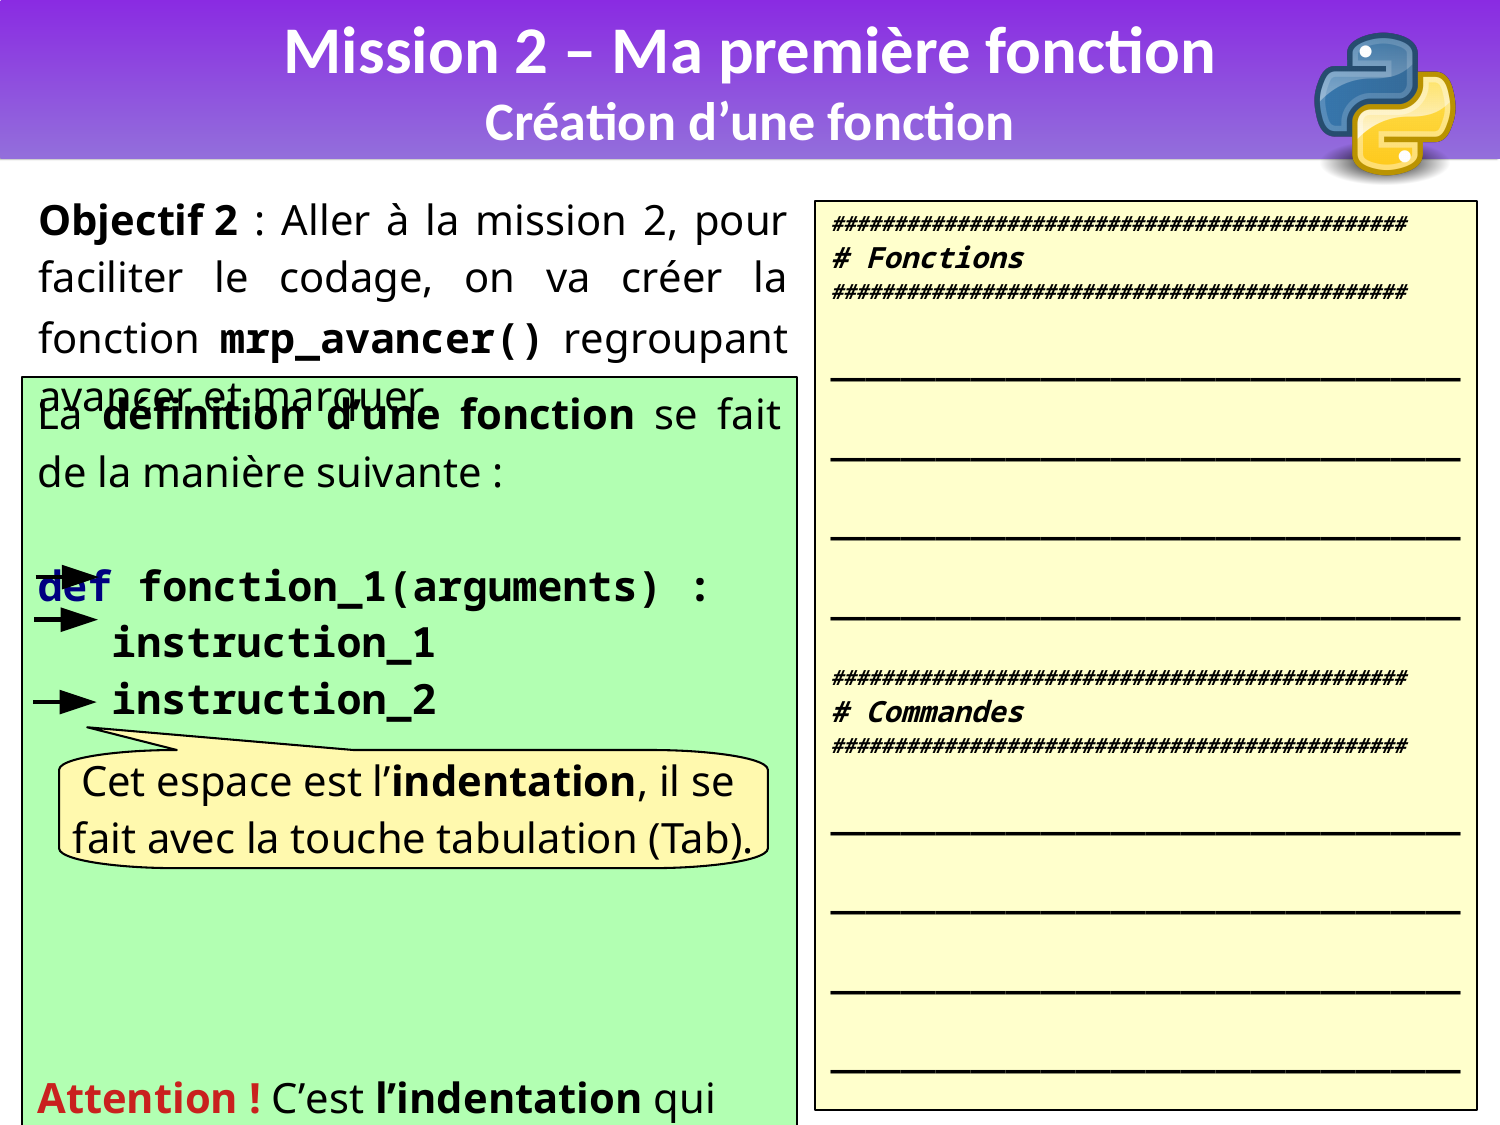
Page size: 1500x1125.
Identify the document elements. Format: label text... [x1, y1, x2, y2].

text_box Objectif 2 : Aller à la mission 2, pour faciliter le codage, on va créer la fonction mrp_avancer() regroupant avancer et marquer. [23, 183, 804, 369]
picture [1305, 29, 1465, 189]
text_box Mission 2 – Ma première fonction Création d’une fonction [0, 0, 1500, 159]
text_box Cet espace est l’indentation, il se fait avec la touche tabulation (Tab). [59, 727, 768, 869]
text_box ############################################## # Fonctions ############################################## ____________________________________ ____________________________________ ____________________________________ ____________________________________ ############################################## # Commandes ############################################## ____________________________________ ____________________________________ ____________________________________ ____________________________________ ____________________________________ ____________________________________ ____________________________________ ____________________________________ [814, 200, 1477, 1111]
text_box La définition d’une fonction se fait de la manière suivante : def fonction_1(arguments) : instruction_1 instruction_2 … return valeurs_renvoyées Attention ! C’est l’indentation qui définie le début et la fin d’un bloc. L’appel de la fonction est simplement : fonction_1(arguments) [21, 376, 798, 1104]
